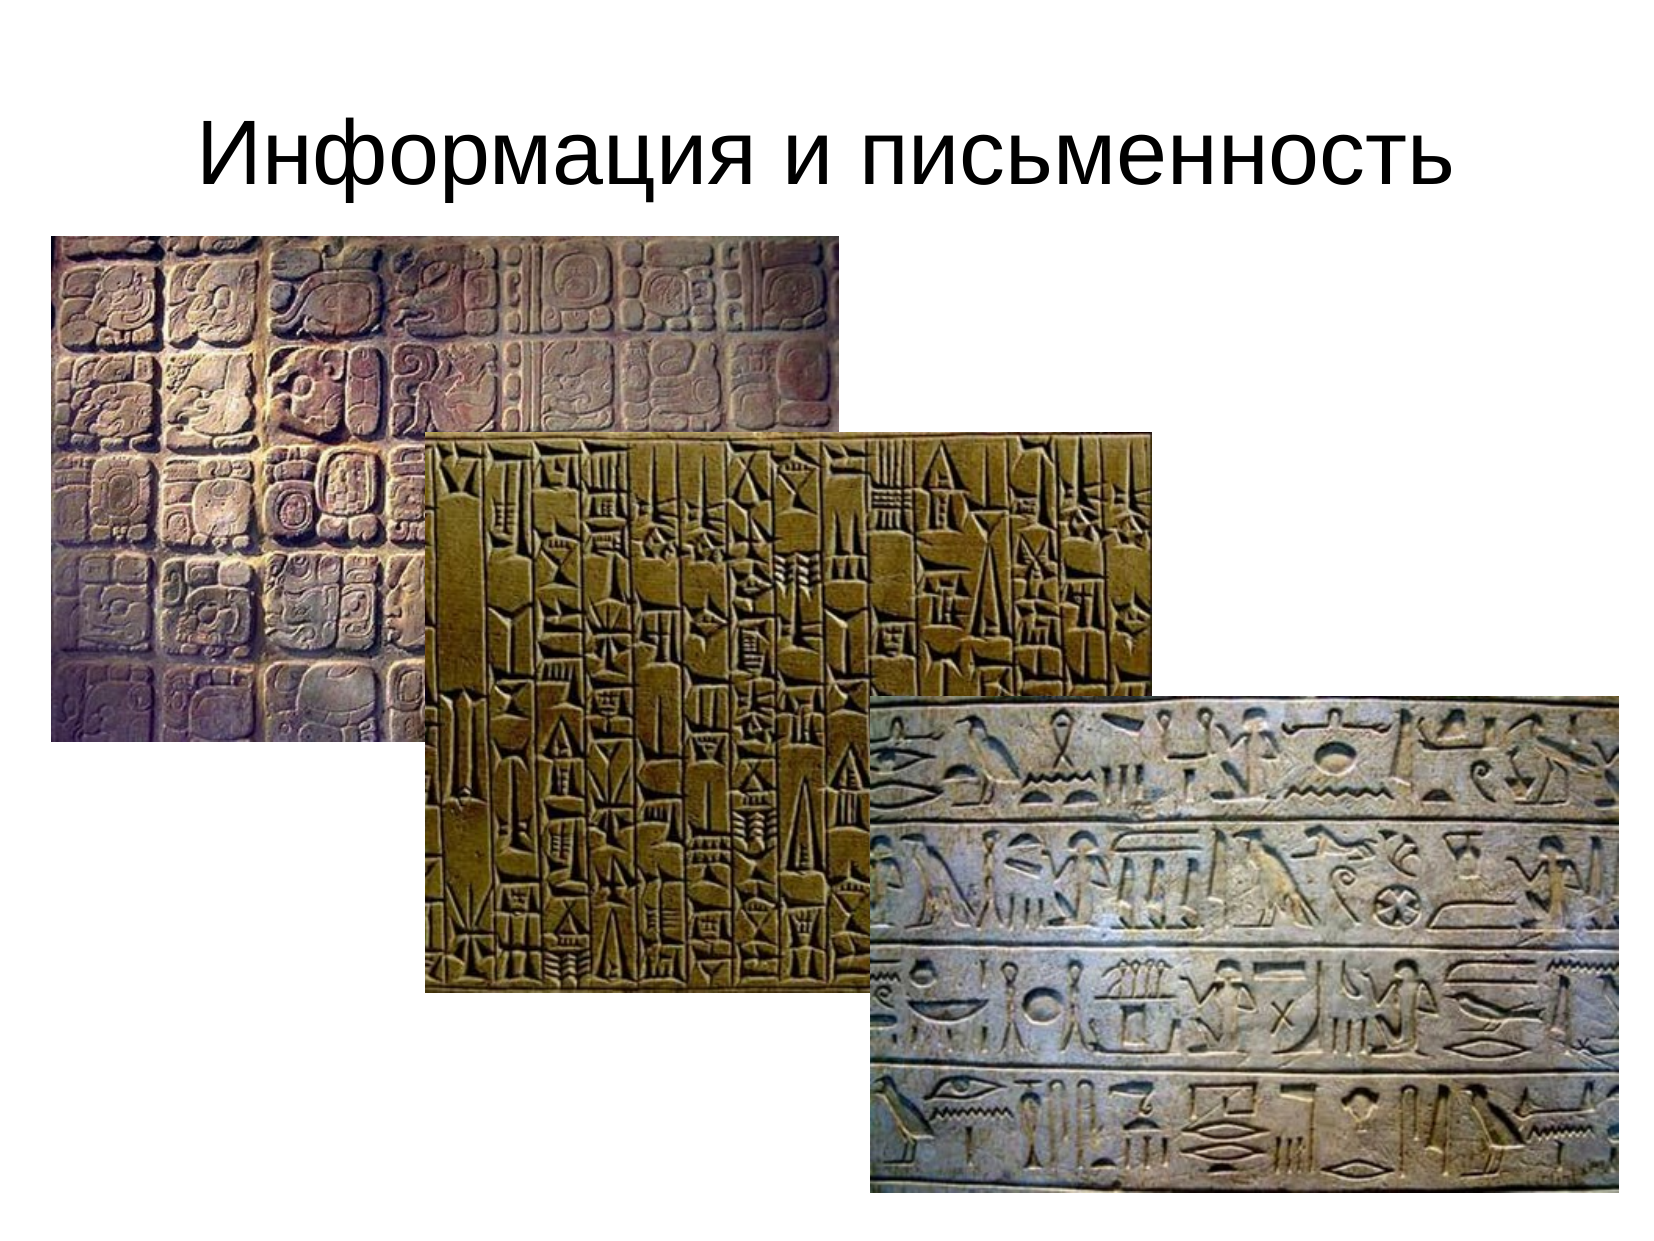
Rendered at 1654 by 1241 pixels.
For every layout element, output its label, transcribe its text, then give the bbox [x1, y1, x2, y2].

title Информация и письменность [82, 49, 1571, 257]
picture [51, 236, 1619, 1193]
